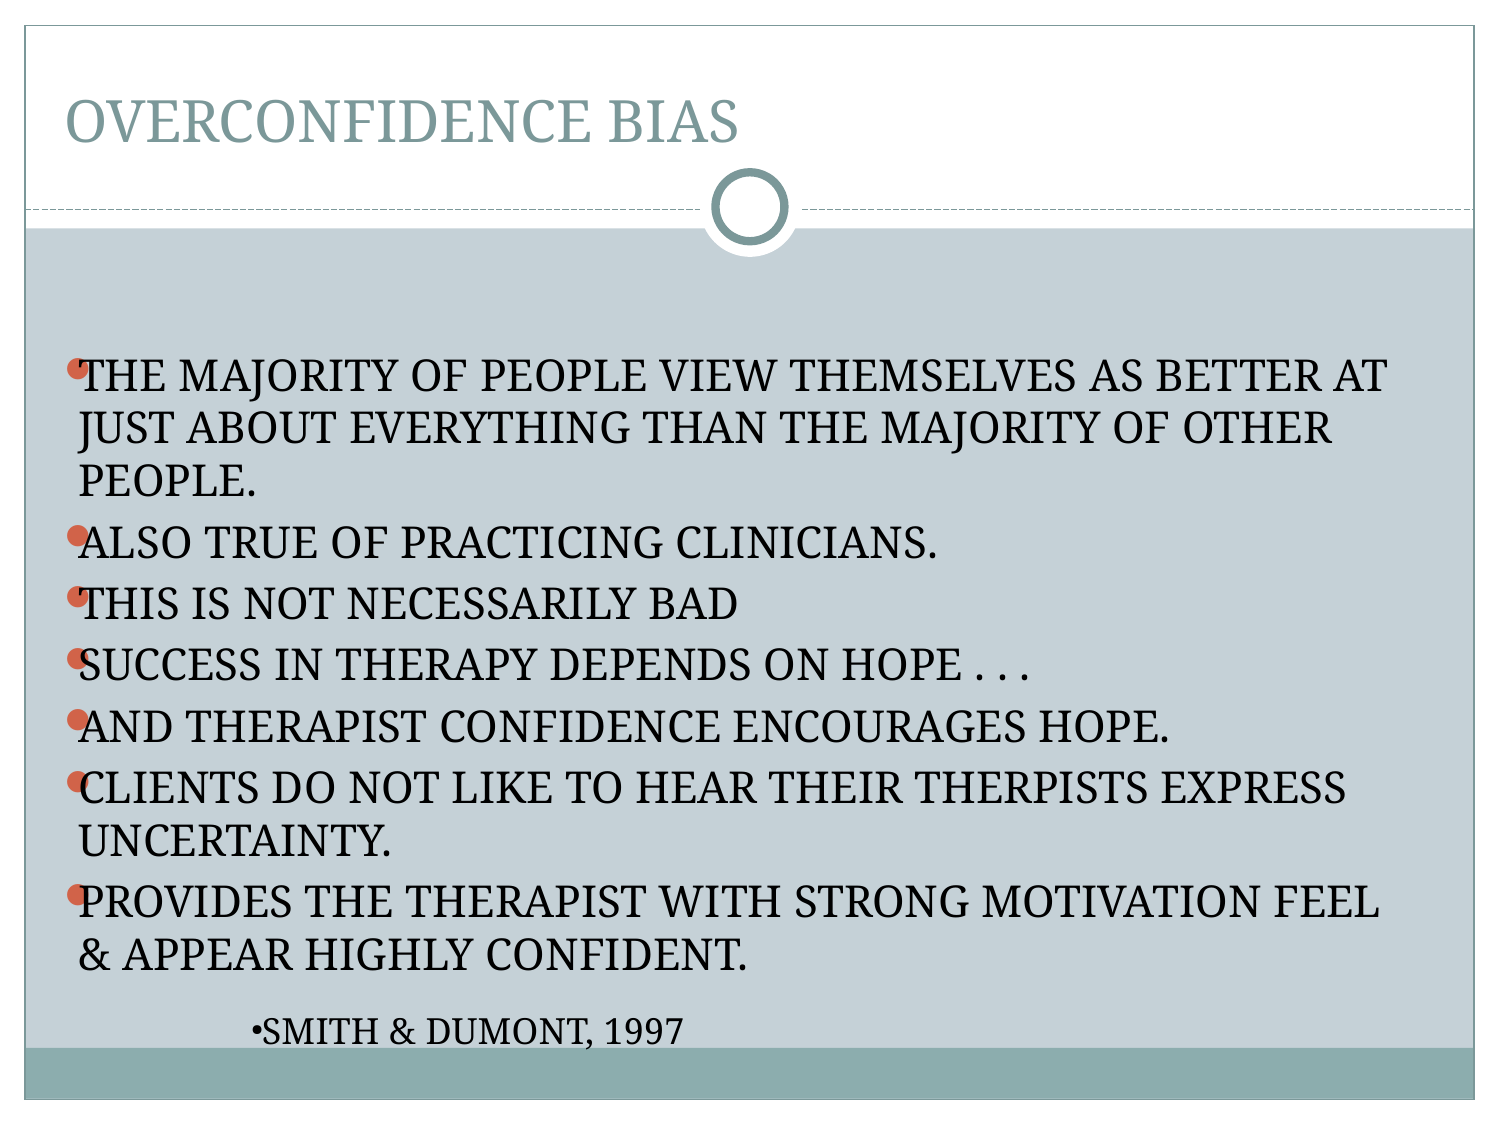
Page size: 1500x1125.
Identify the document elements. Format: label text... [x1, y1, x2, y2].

title OVERCONFIDENCE BIAS [49, 37, 1450, 162]
list THE MAJORITY OF PEOPLE VIEW THEMSELVES AS BETTER AT JUST ABOUT EVERYTHING THAN THE MAJORITY OF OTHER PEOPLE. ALSO TRUE OF PRACTICING CLINICIANS. THIS IS NOT NECESSARILY BAD SUCCESS IN THERAPY DEPENDS ON HOPE . . . AND THERAPIST CONFIDENCE ENCOURAGES HOPE. CLIENTS DO NOT LIKE TO HEAR THEIR THERPISTS EXPRESS UNCERTAINTY. PROVIDES THE THERAPIST WITH STRONG MOTIVATION FEEL & APPEAR HIGHLY CONFIDENT. SMITH & DUMONT, 1997 [49, 266, 1443, 1074]
